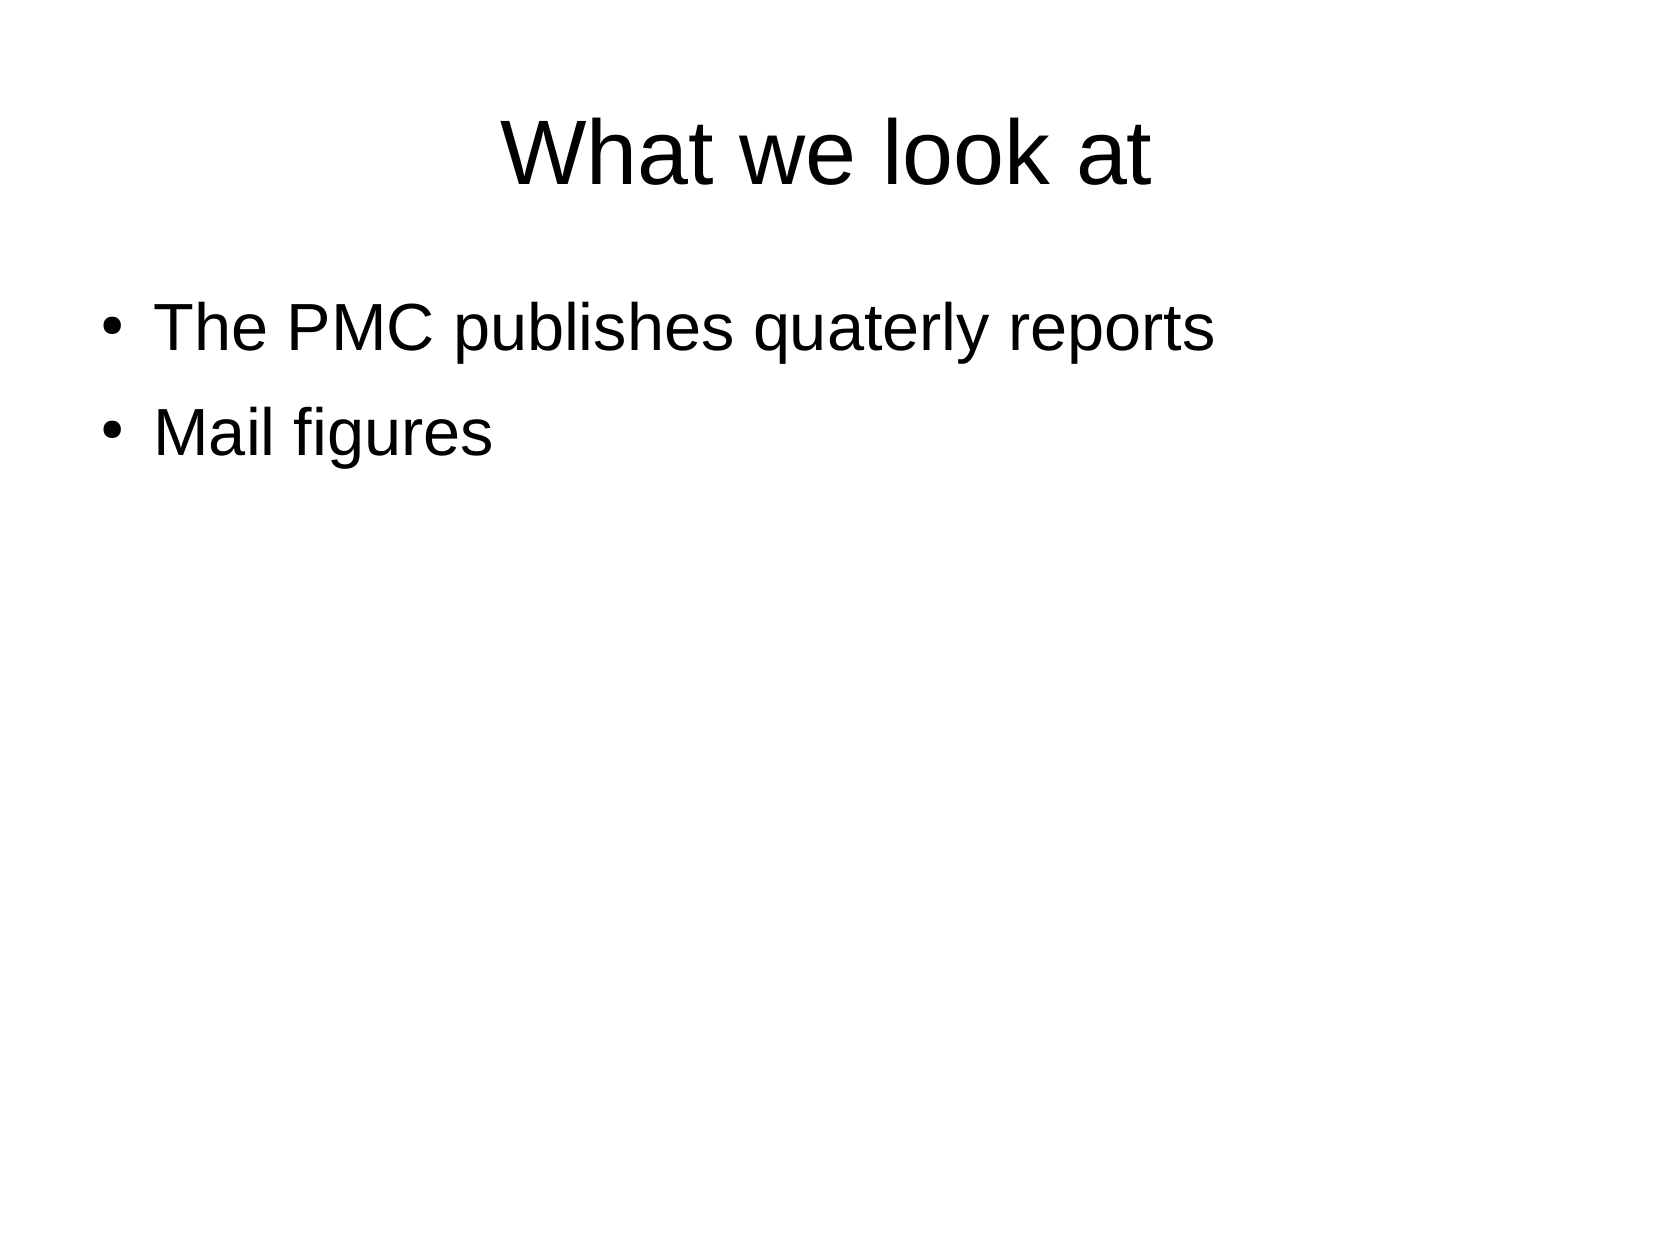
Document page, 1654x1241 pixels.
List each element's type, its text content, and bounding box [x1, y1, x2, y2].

list The PMC publishes quaterly reports Mail figures [82, 290, 1571, 1109]
title What we look at [82, 49, 1571, 257]
